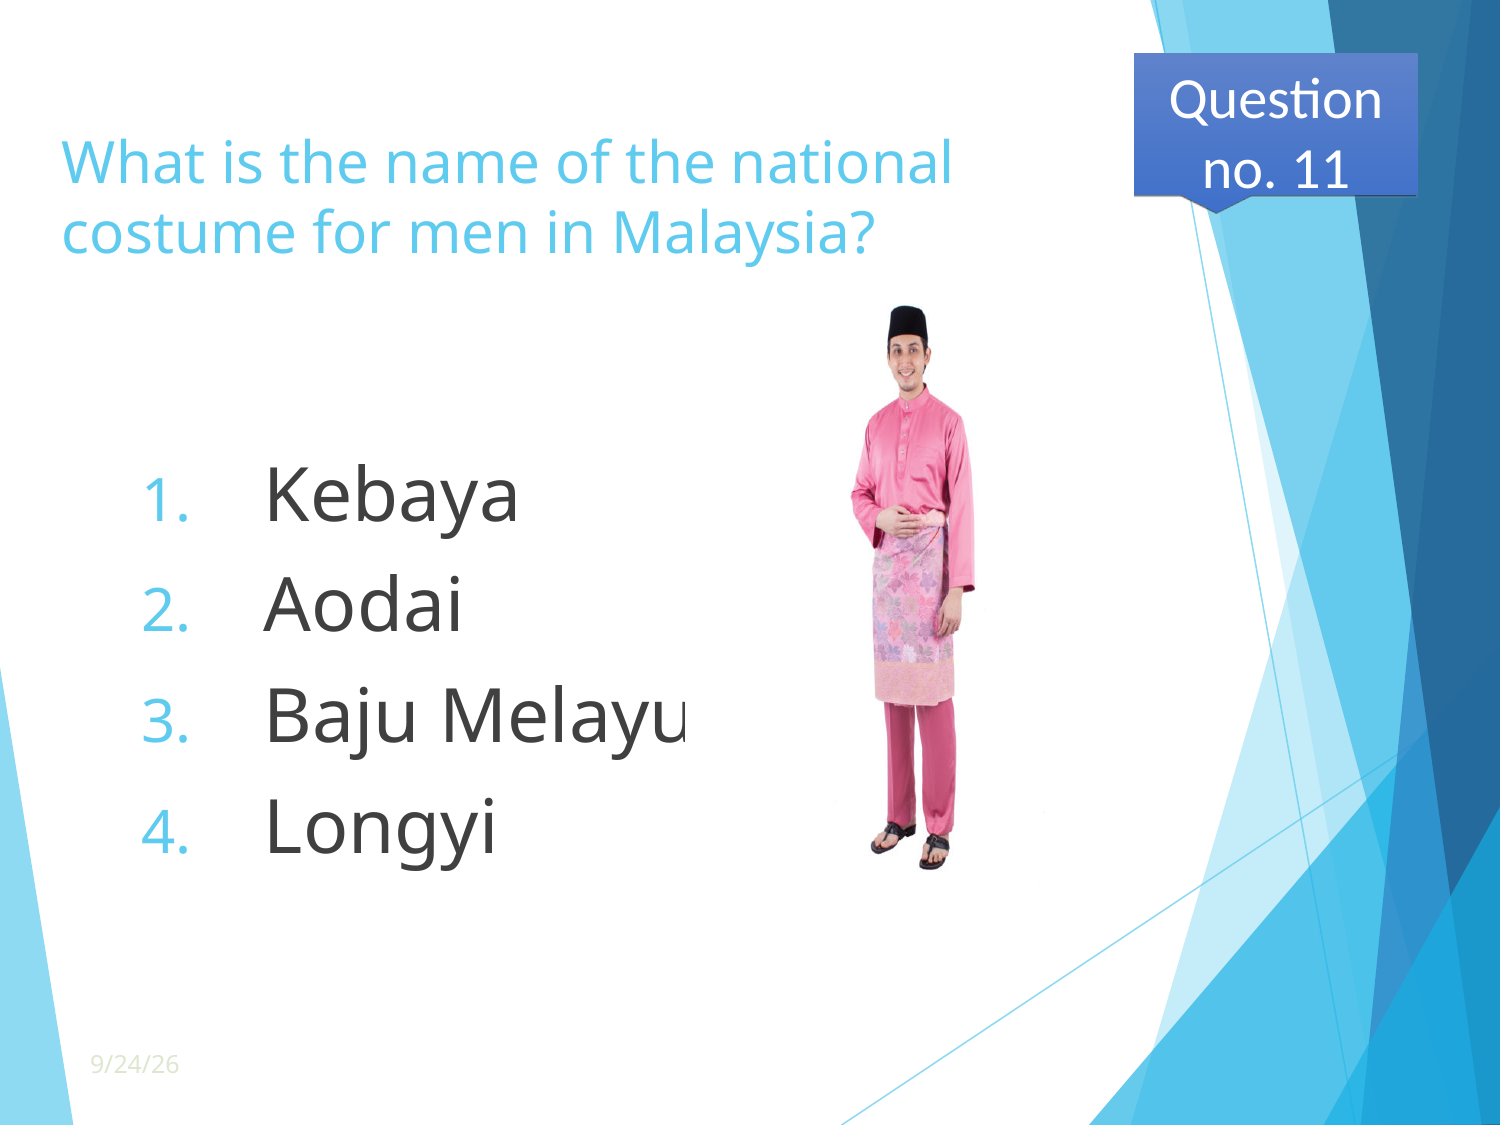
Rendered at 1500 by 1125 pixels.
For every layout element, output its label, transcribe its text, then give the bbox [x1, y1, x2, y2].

text_box 11/8/2017 [75, 1035, 426, 1096]
list Kebaya Aodai Baju Melayu Longyi [126, 438, 1477, 1125]
picture [685, 288, 1135, 889]
text_box Question no. 11 [1134, 53, 1418, 213]
title What is the name of the national costume for men in Malaysia? [46, 117, 1397, 306]
